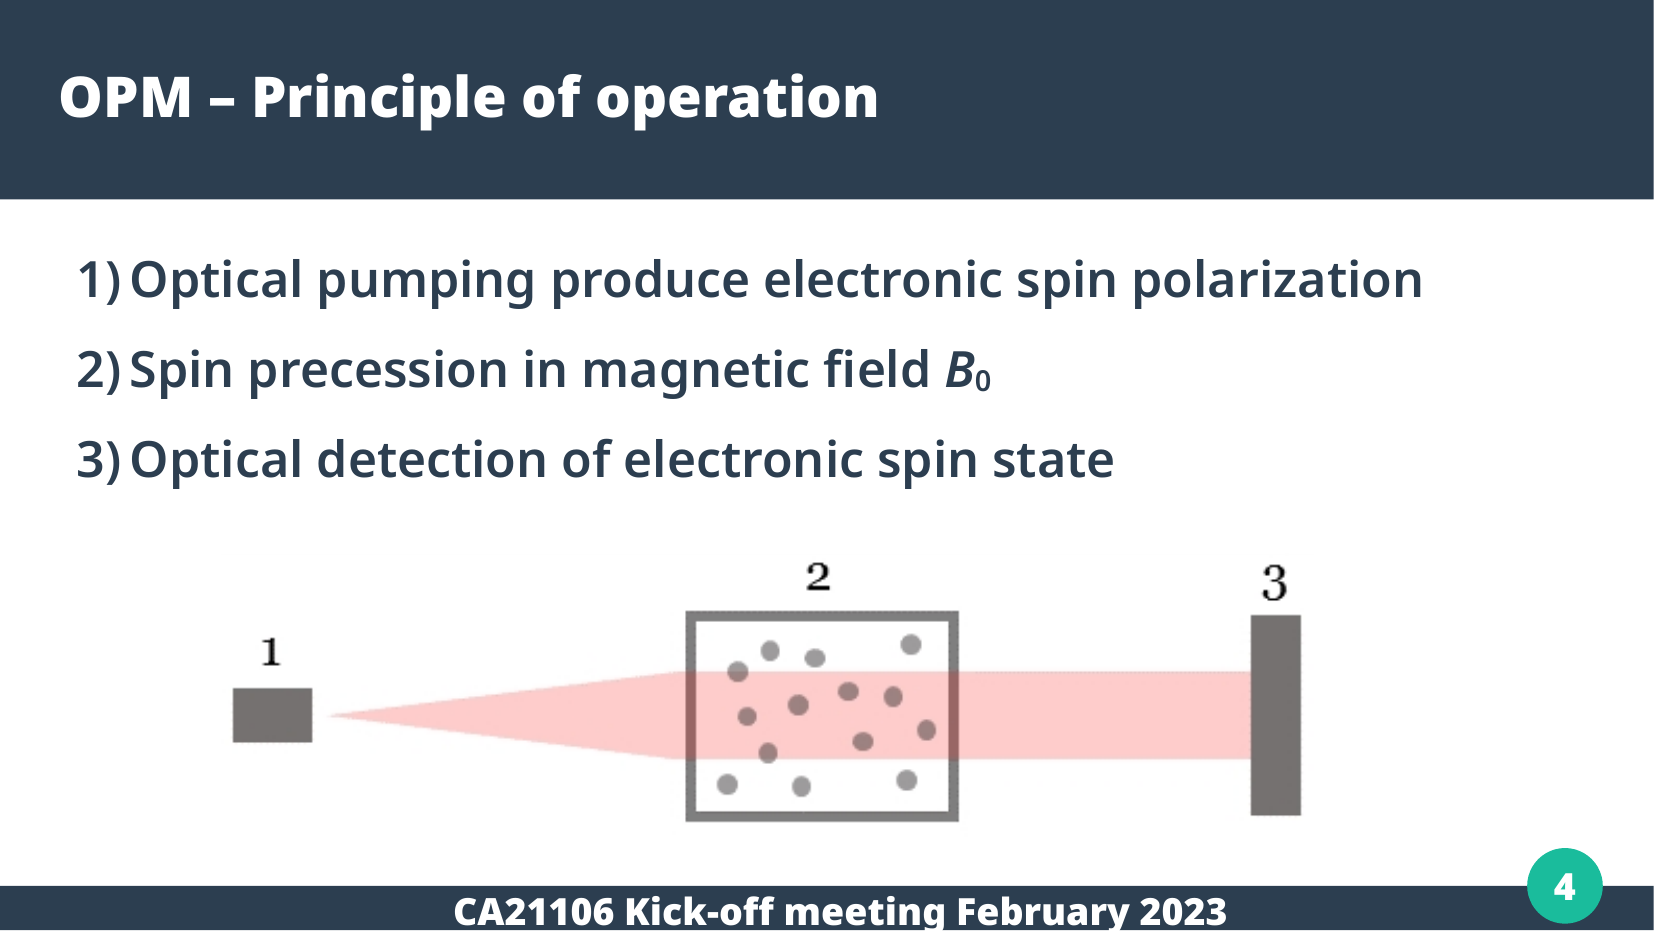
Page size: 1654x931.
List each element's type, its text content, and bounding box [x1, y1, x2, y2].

list Optical pumping produce electronic spin polarization Spin precession in magnetic field B0 Optical detection of electronic spin state [59, 243, 1595, 864]
title OPM – Principle of operation [59, 37, 1595, 155]
picture [221, 553, 1314, 837]
